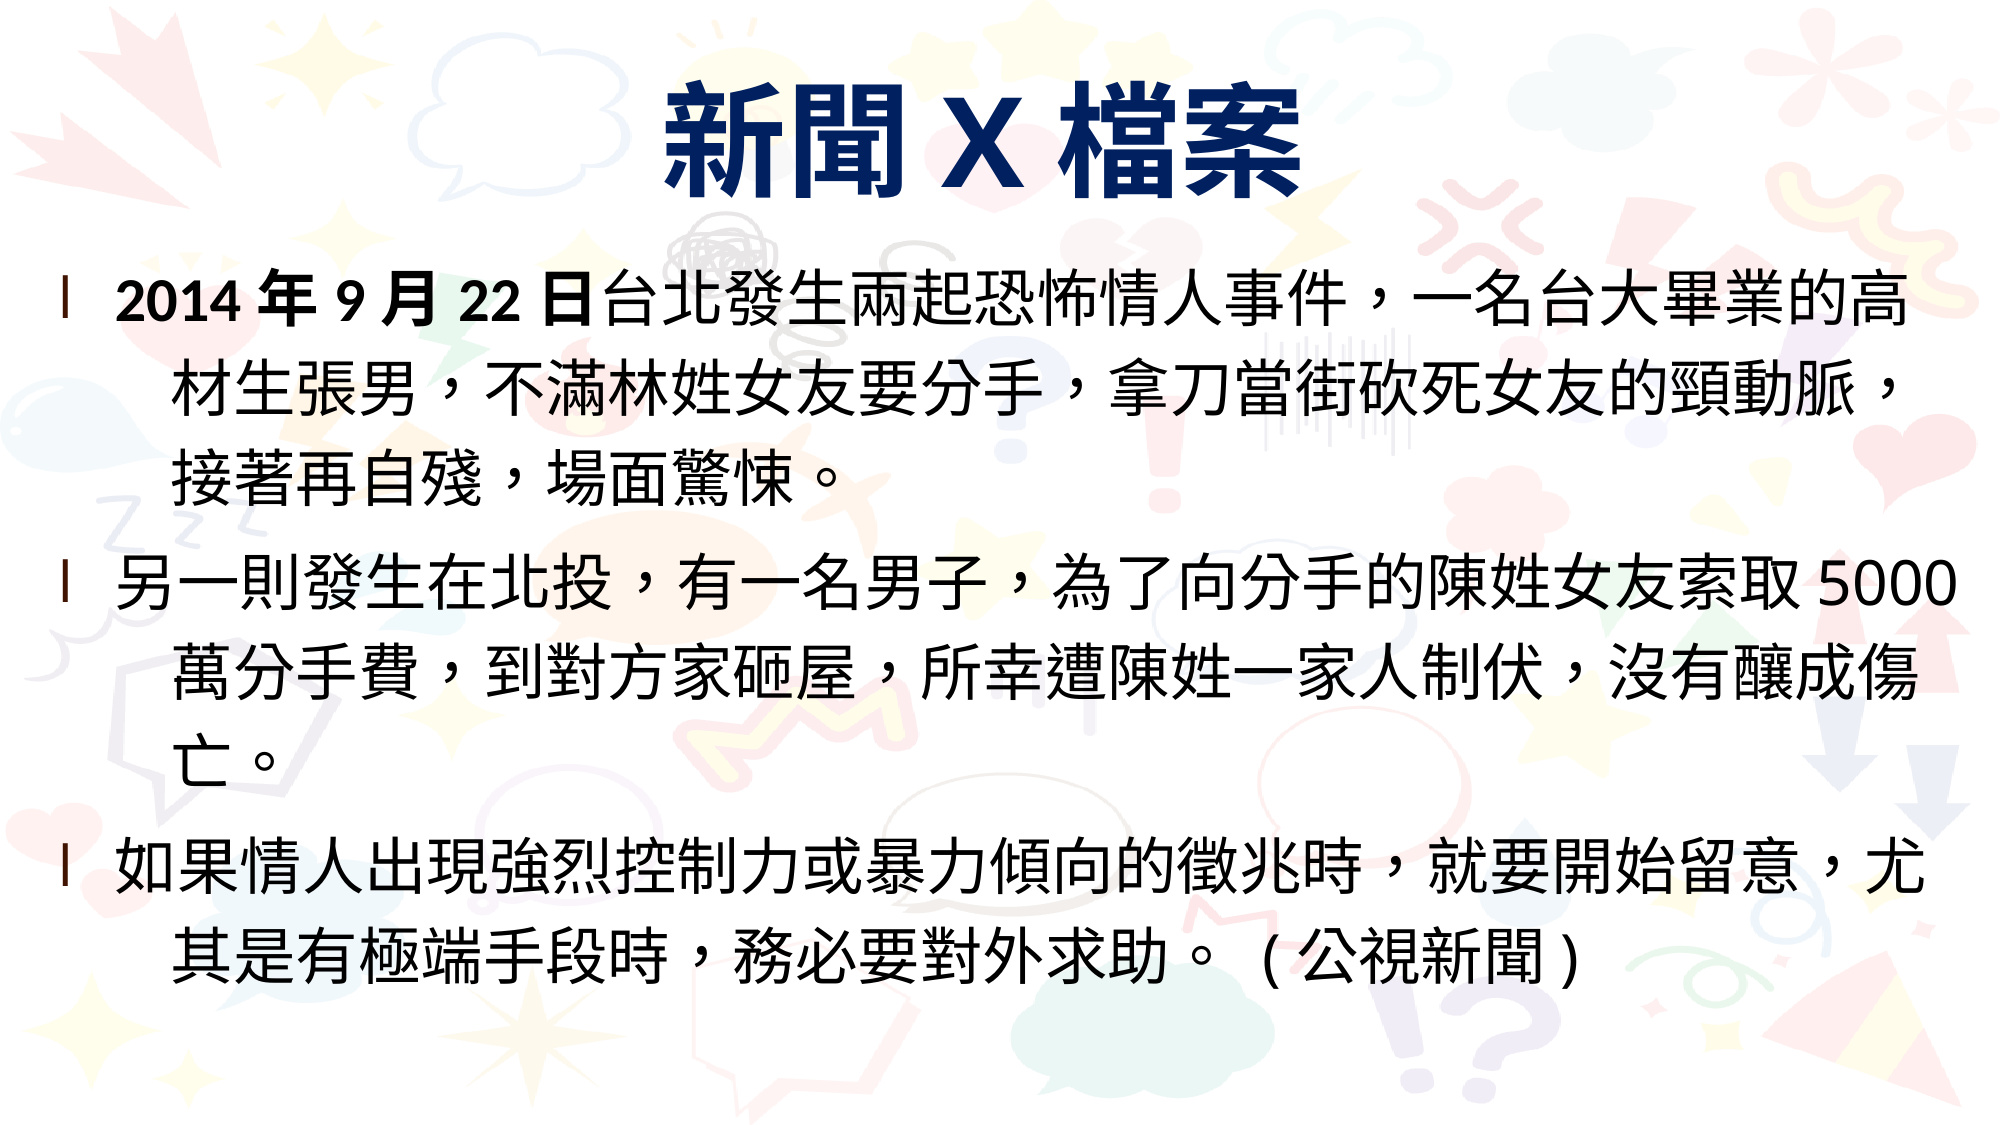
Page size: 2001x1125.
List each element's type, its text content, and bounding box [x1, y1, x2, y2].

text_box 2014年9月22日台北發生兩起恐怖情人事件，一名台大畢業的高材生張男，不滿林姓女友要分手，拿刀當街砍死女友的頸動脈，接著再自殘，場面驚悚。 另一則發生在北投，有一名男子，為了向分手的陳姓女友索取5000萬分手費，到對方家砸屋，所幸遭陳姓一家人制伏，沒有釀成傷亡。 如果情人出現強烈控制力或暴力傾向的徵兆時，就要開始留意，尤其是有極端手段時，務必要對外求助。 (公視新聞) [43, 236, 1981, 1087]
text_box 新聞X檔案 [392, 54, 1574, 222]
